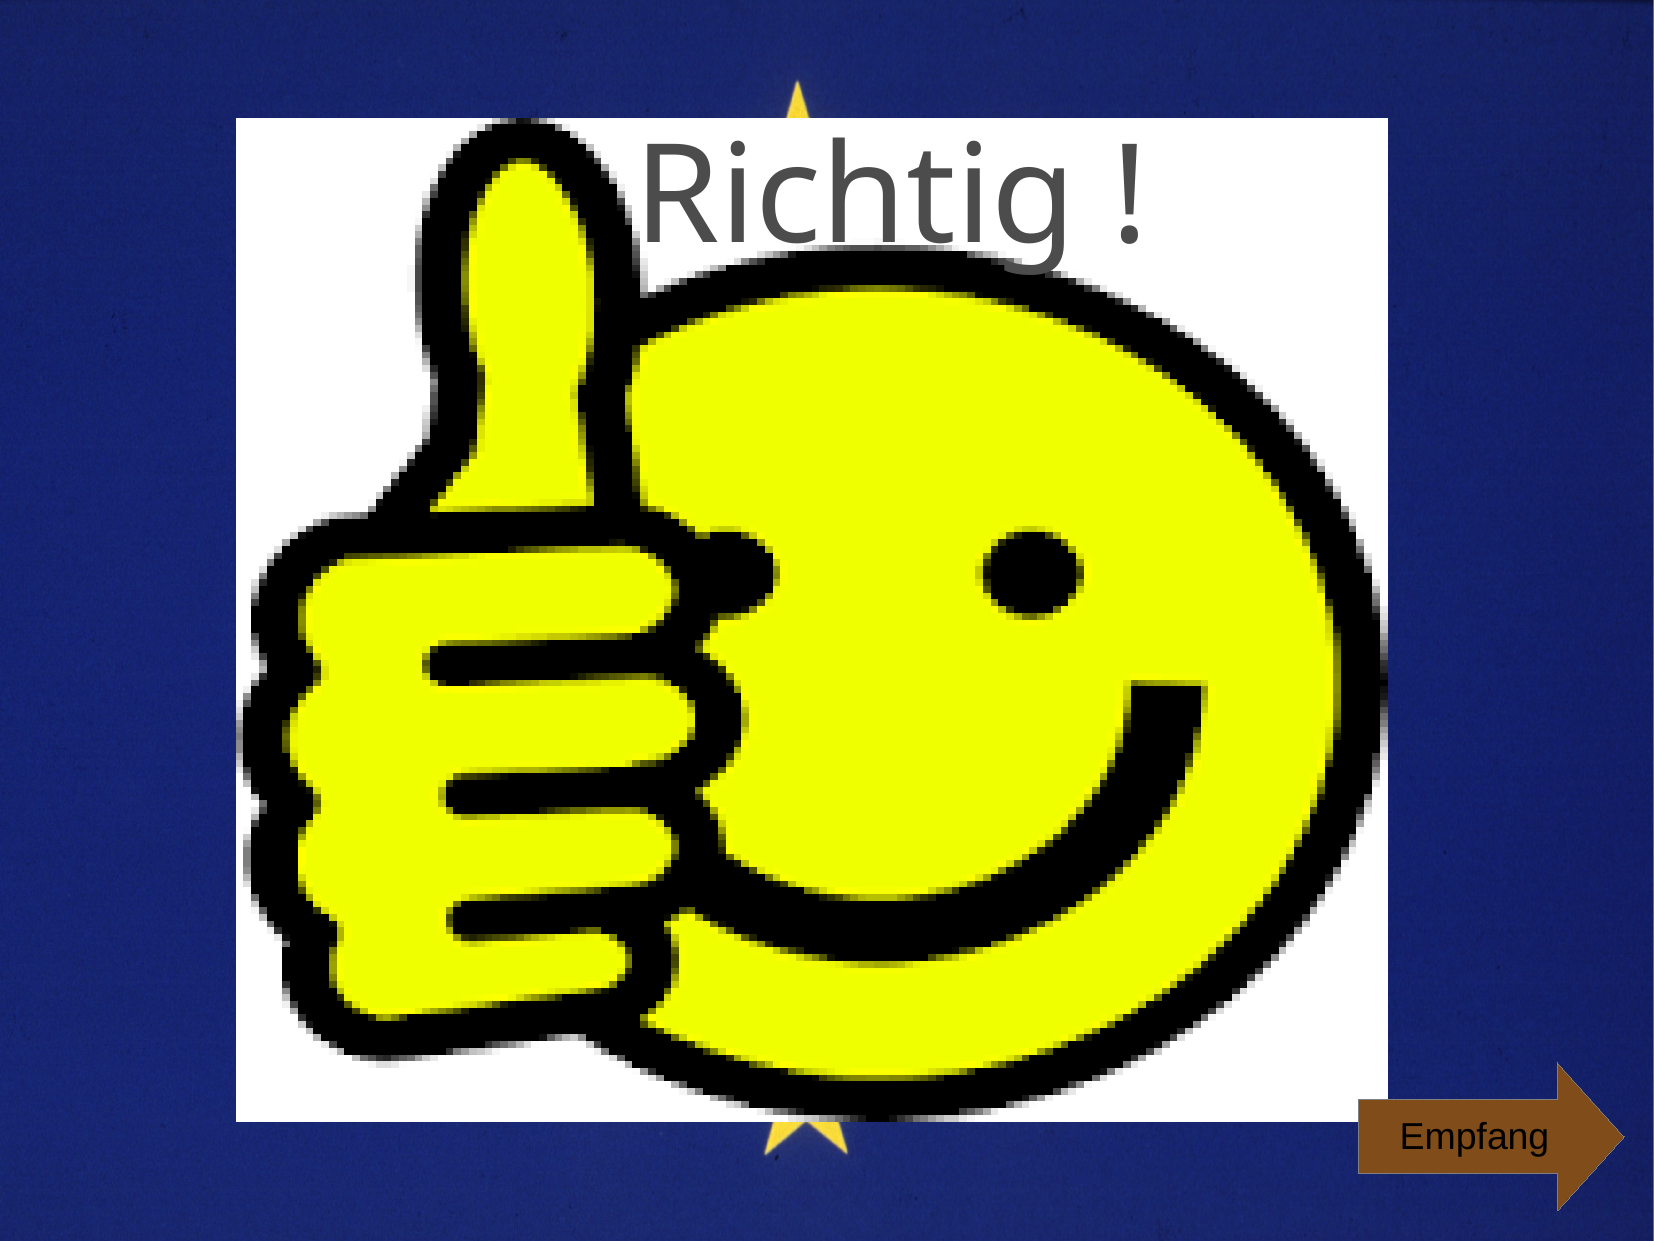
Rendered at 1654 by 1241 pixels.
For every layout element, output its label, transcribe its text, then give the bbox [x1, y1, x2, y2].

text_box Empfang [1358, 1062, 1625, 1211]
picture [0, 0, 1654, 1241]
text_box Richtig ! [620, 88, 1182, 295]
